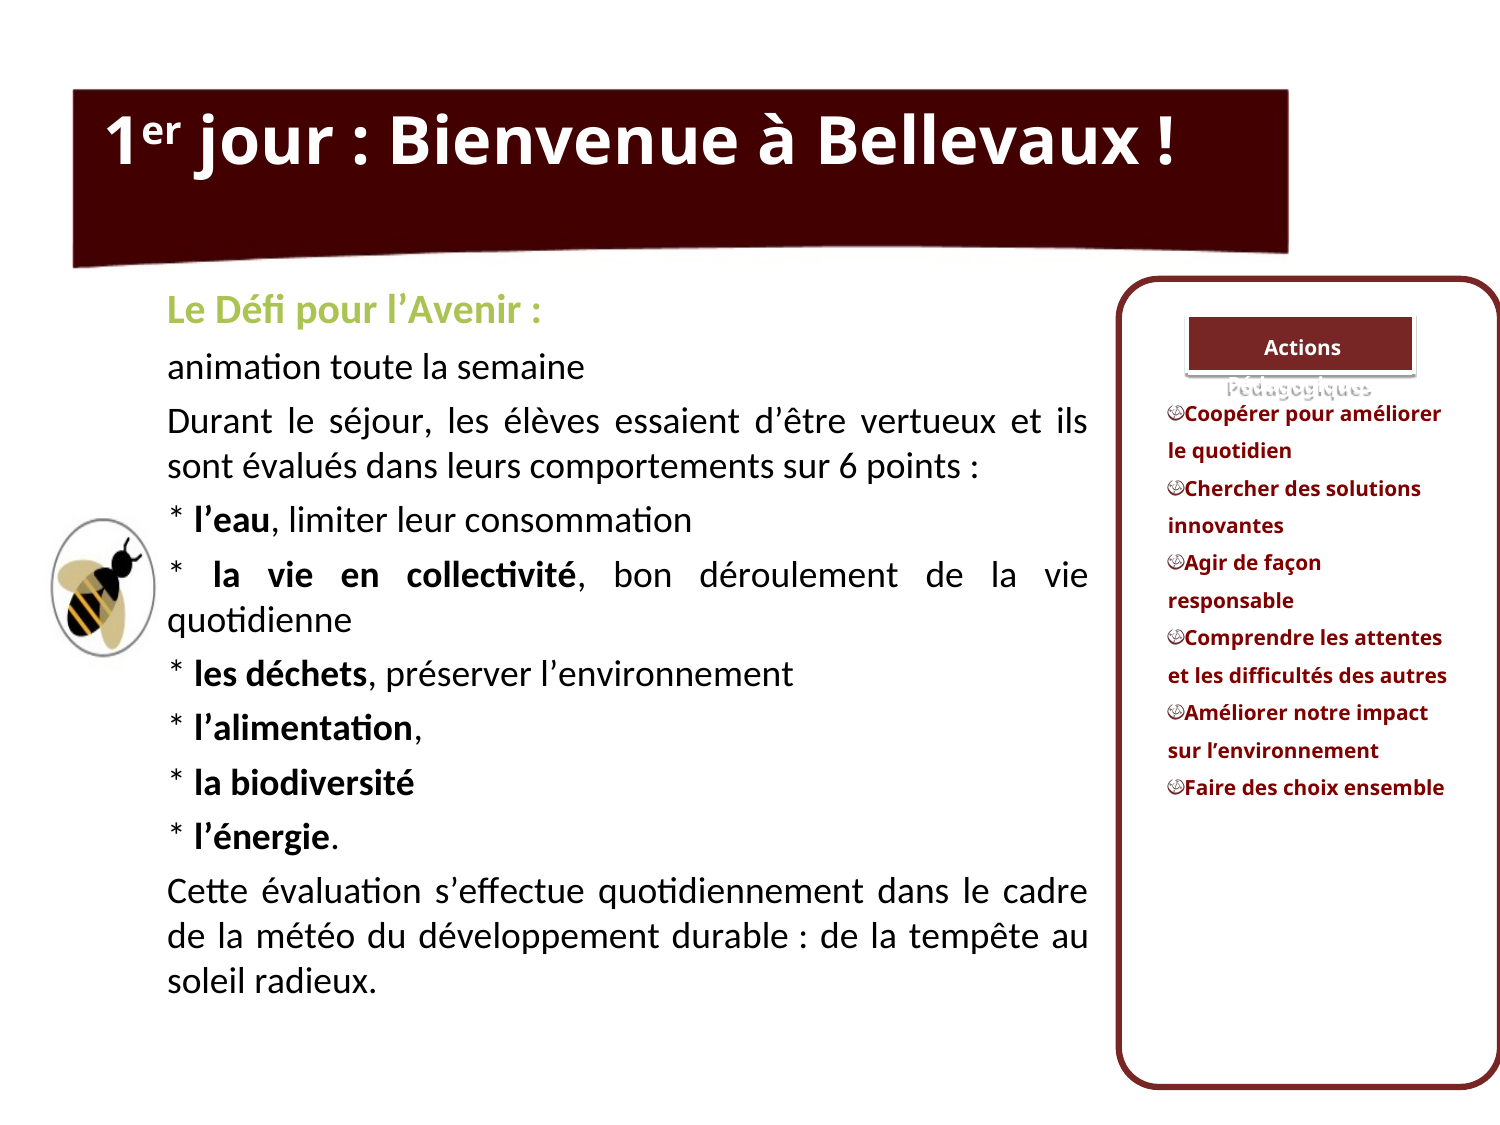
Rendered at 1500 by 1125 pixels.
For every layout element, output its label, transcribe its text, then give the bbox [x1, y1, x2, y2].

text_box Actions Pédagogiques [1187, 314, 1414, 373]
picture [72, 88, 1289, 273]
picture [1167, 554, 1185, 570]
text_box Coopérer pour améliorer le quotidien Chercher des solutions innovantes Agir de façon responsable Comprendre les attentes et les difficultés des autres Améliorer notre impact sur l’environnement Faire des choix ensemble [1118, 278, 1500, 1087]
picture [1167, 779, 1185, 795]
text_box Le Défi pour l’Avenir : animation toute la semaine Durant le séjour, les élèves essaient d’être vertueux et ils sont évalués dans leurs comportements sur 6 points : * l’eau, limiter leur consommation * la vie en collectivité, bon déroulement de la vie quotidienne * les déchets, préserver l’environnement * l’alimentation, * la biodiversité * l’énergie. Cette évaluation s’effectue quotidiennement dans le cadre de la météo du développement durable : de la tempête au soleil radieux. [152, 274, 1105, 1025]
picture [1167, 480, 1185, 496]
text_box 1er jour : Bienvenue à Bellevaux ! [88, 90, 1294, 186]
picture [1167, 405, 1185, 421]
picture [1167, 629, 1185, 645]
picture [44, 507, 164, 672]
picture [1167, 704, 1185, 720]
